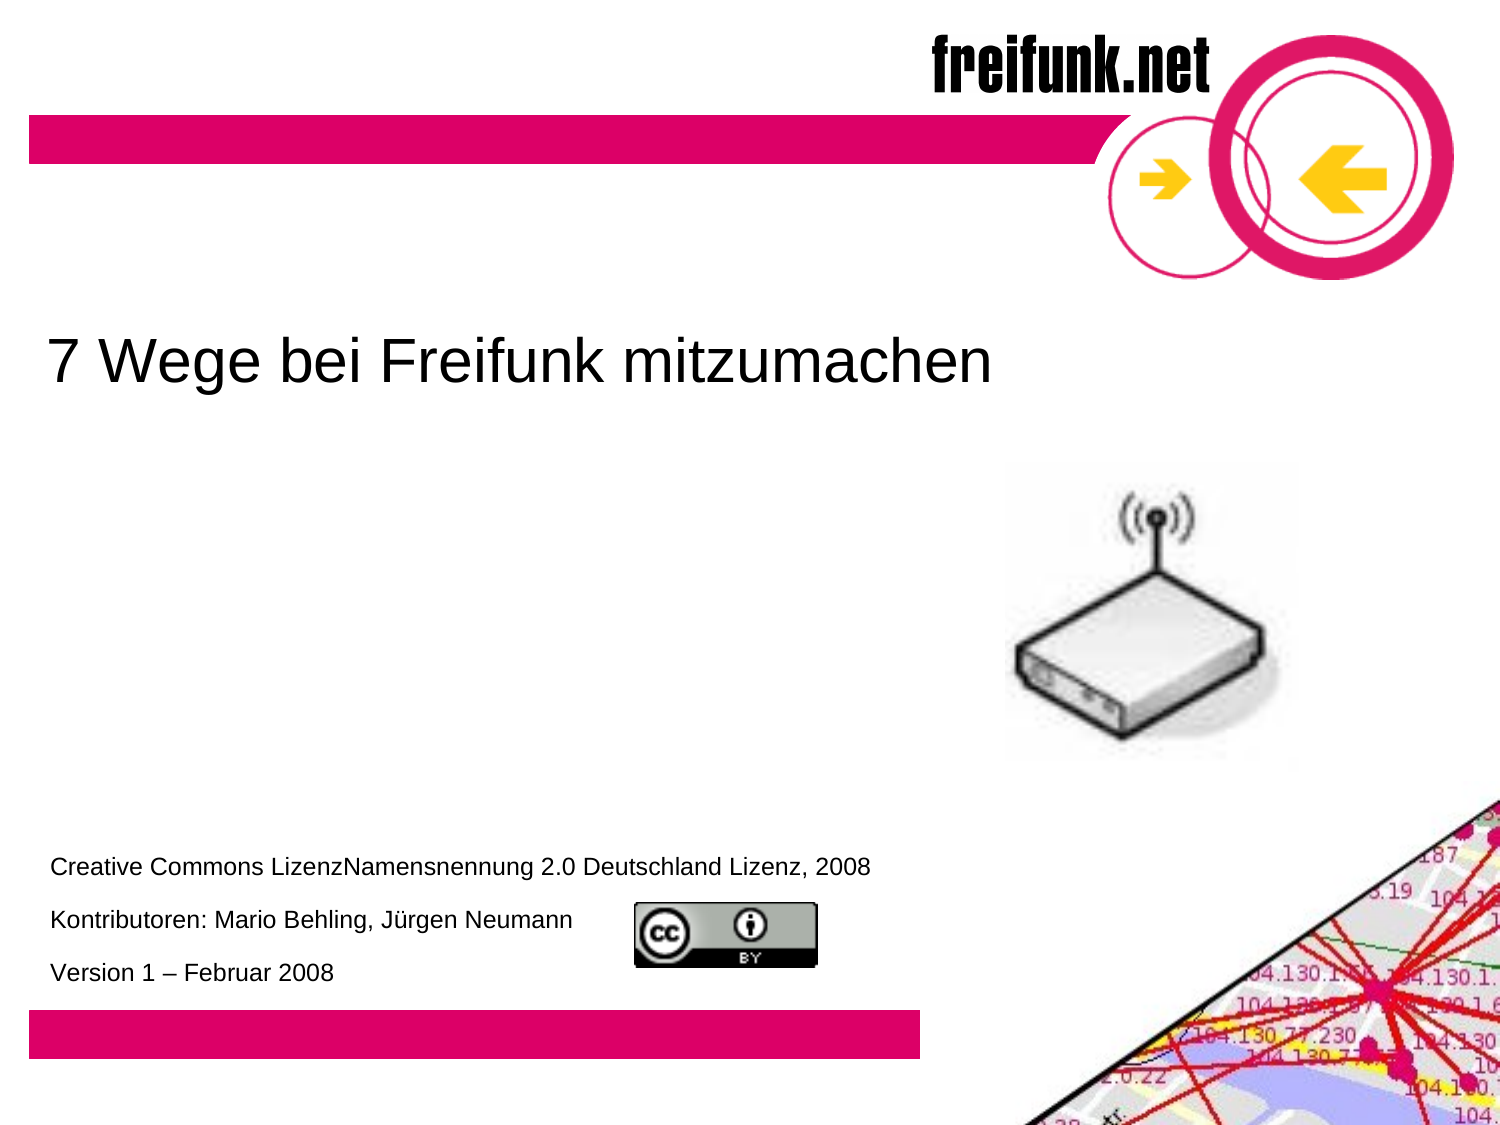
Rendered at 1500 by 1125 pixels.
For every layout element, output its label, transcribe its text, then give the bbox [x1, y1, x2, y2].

text_box 7 Wege bei Freifunk mitzumachen [46, 321, 1051, 539]
picture [1005, 462, 1299, 772]
text_box Creative Commons LizenzNamensnennung 2.0 Deutschland Lizenz, 2008 Kontributoren: Mario Behling, Jürgen Neumann Version 1 – Februar 2008 [50, 560, 1112, 987]
picture [920, 781, 1500, 1125]
picture [932, 34, 1454, 280]
picture [634, 902, 818, 968]
